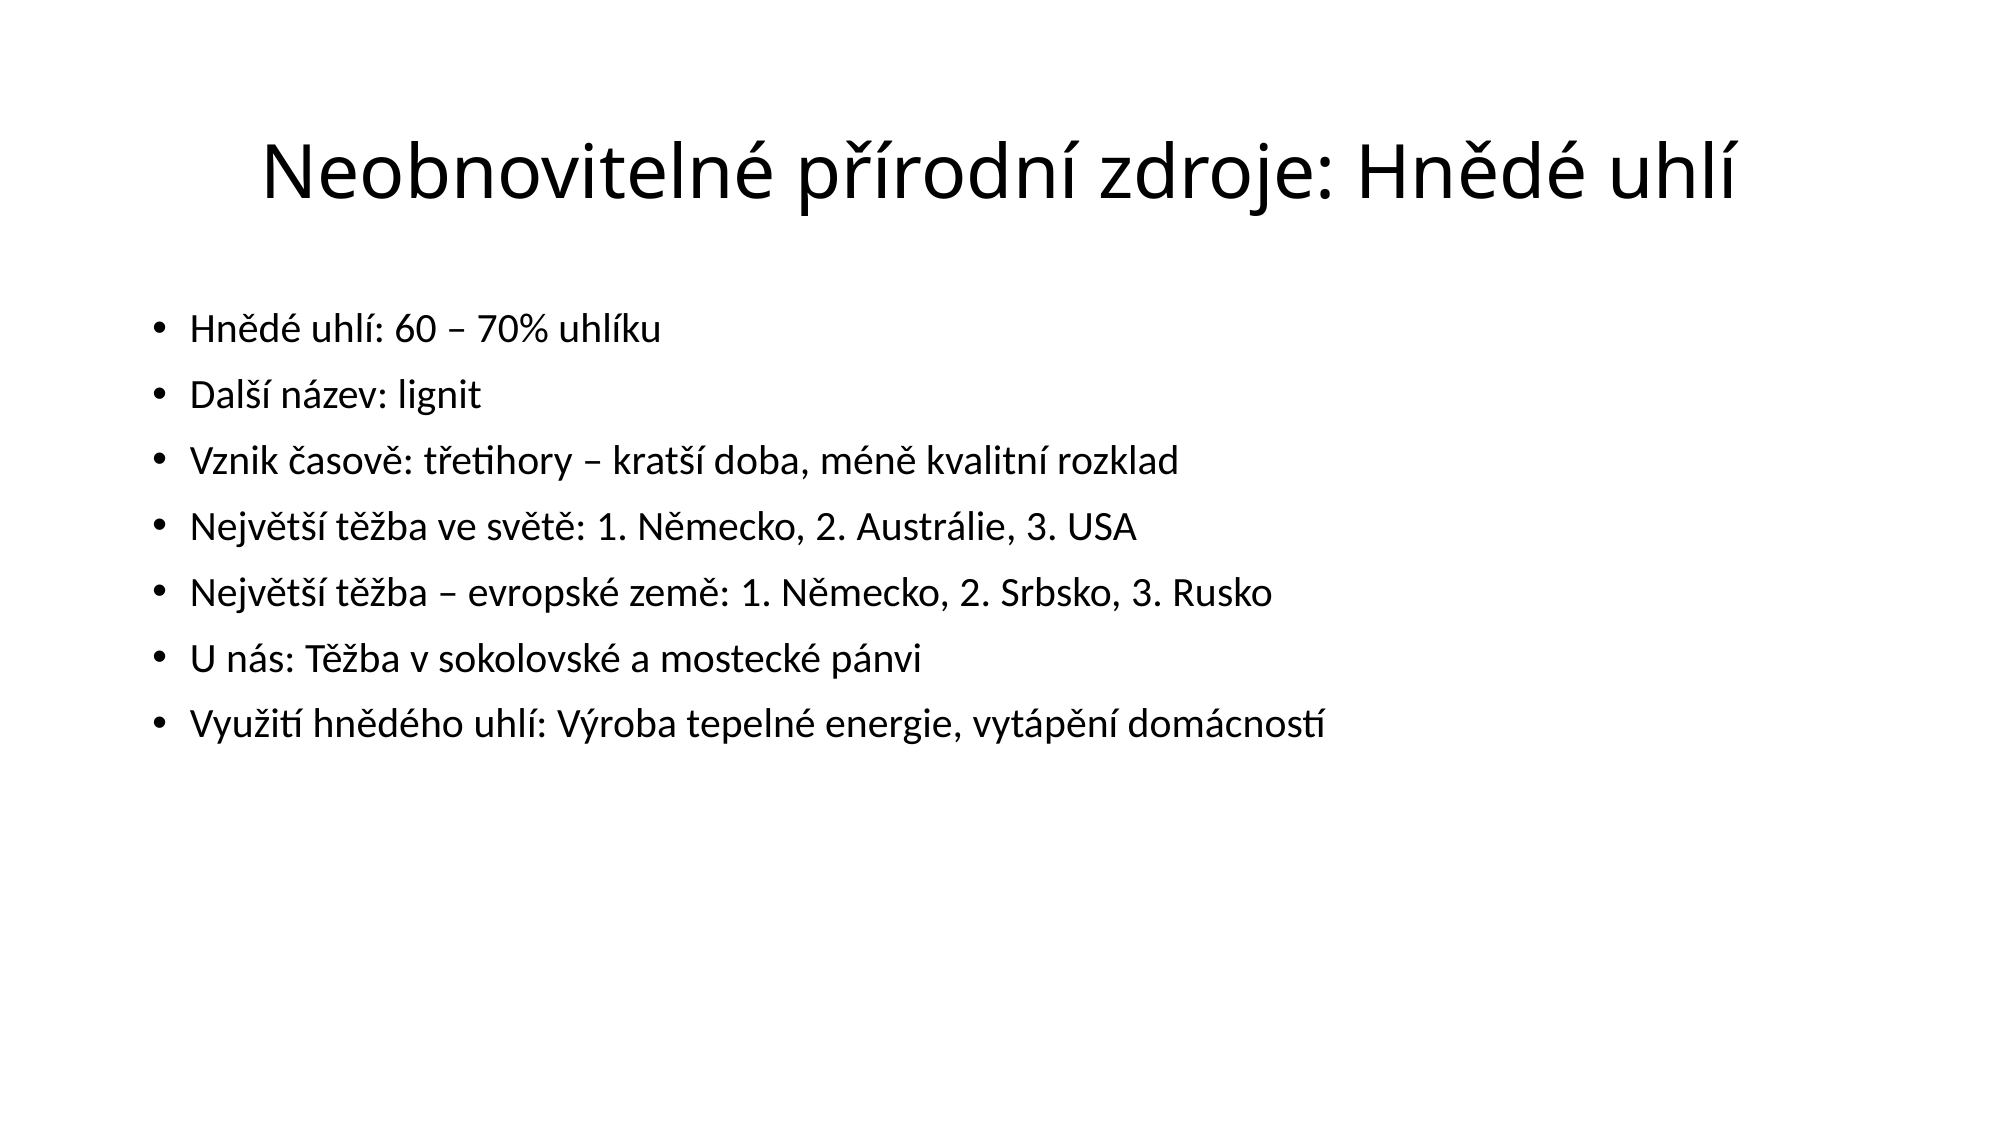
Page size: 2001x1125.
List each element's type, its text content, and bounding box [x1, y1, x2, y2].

list Hnědé uhlí: 60 – 70% uhlíku Další název: lignit Vznik časově: třetihory – kratší doba, méně kvalitní rozklad Největší těžba ve světě: 1. Německo, 2. Austrálie, 3. USA Největší těžba – evropské země: 1. Německo, 2. Srbsko, 3. Rusko U nás: Těžba v sokolovské a mostecké pánvi Využití hnědého uhlí: Výroba tepelné energie, vytápění domácností [137, 299, 1863, 1014]
title Neobnovitelné přírodní zdroje: Hnědé uhlí [137, 59, 1863, 278]
